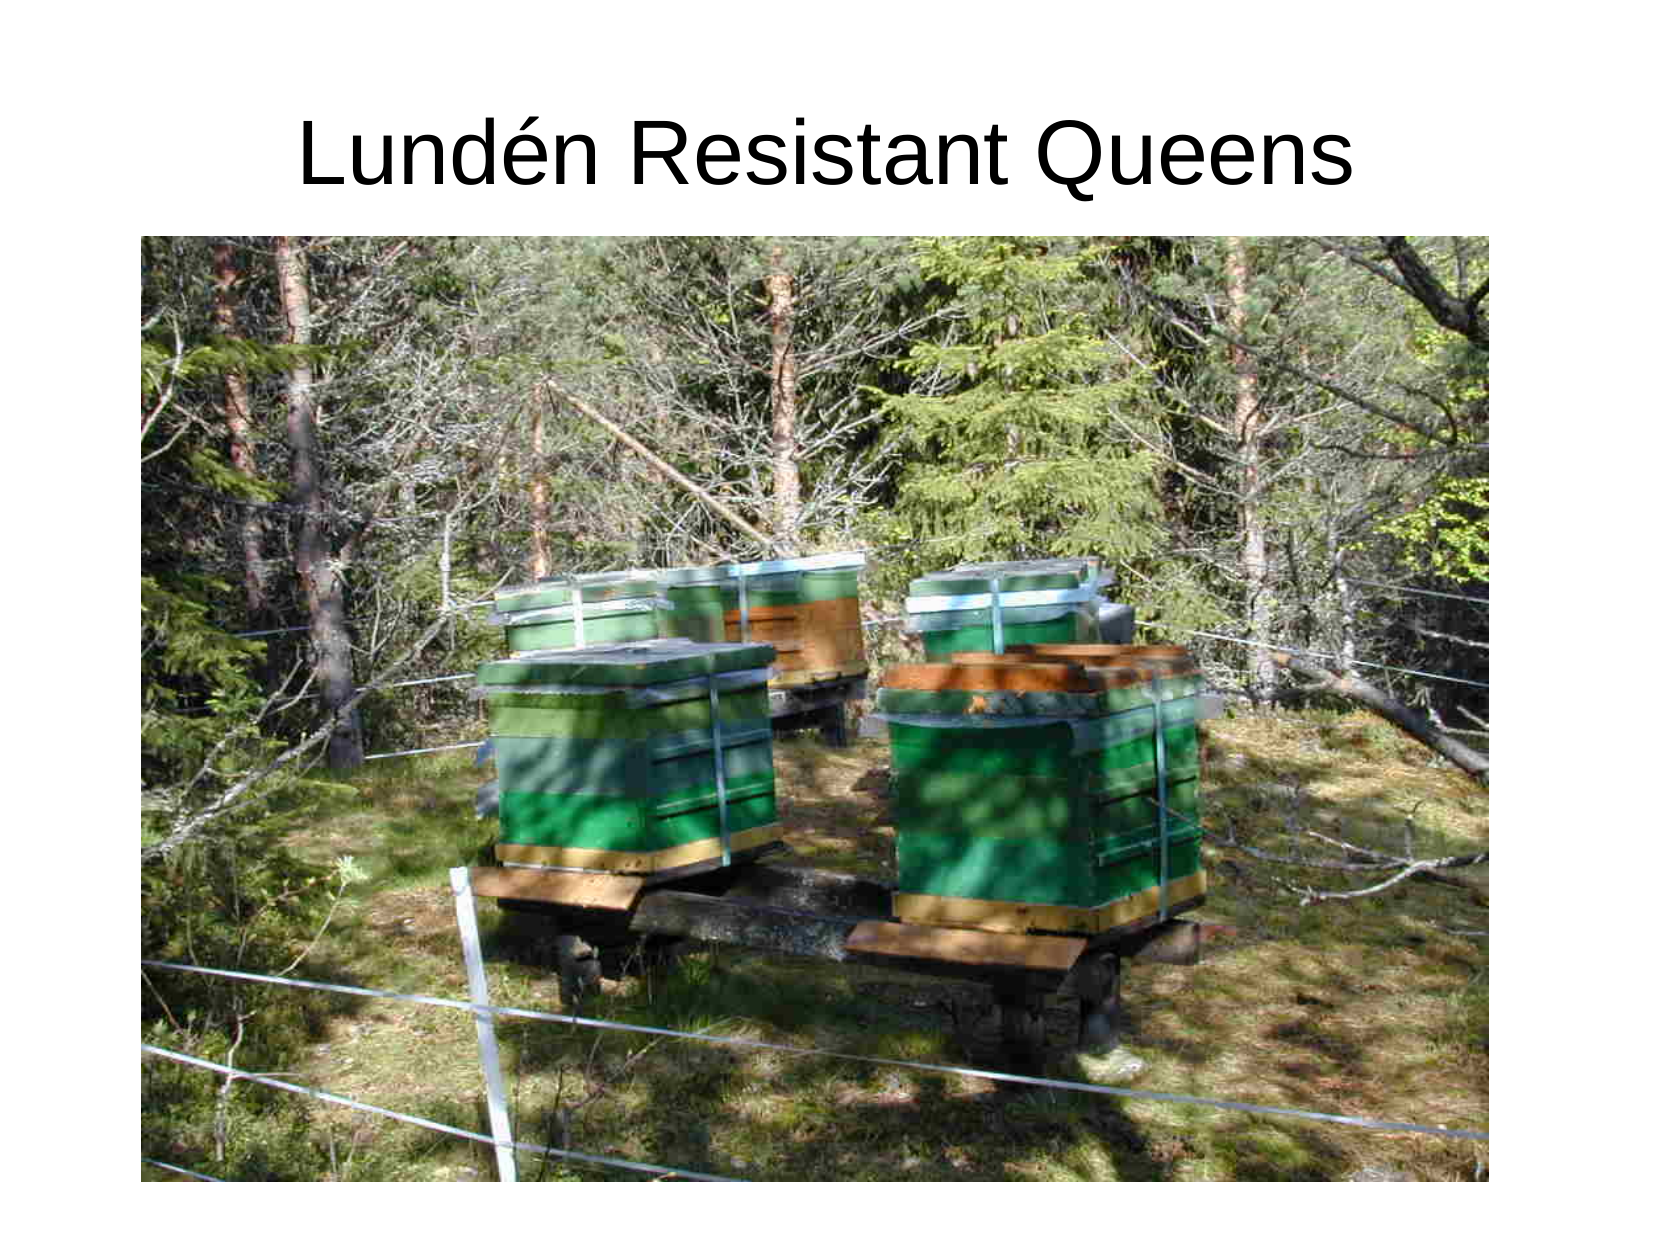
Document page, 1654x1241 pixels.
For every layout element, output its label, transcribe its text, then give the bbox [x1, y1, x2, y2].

title Lundén Resistant Queens [82, 49, 1571, 257]
picture [141, 236, 1489, 1182]
